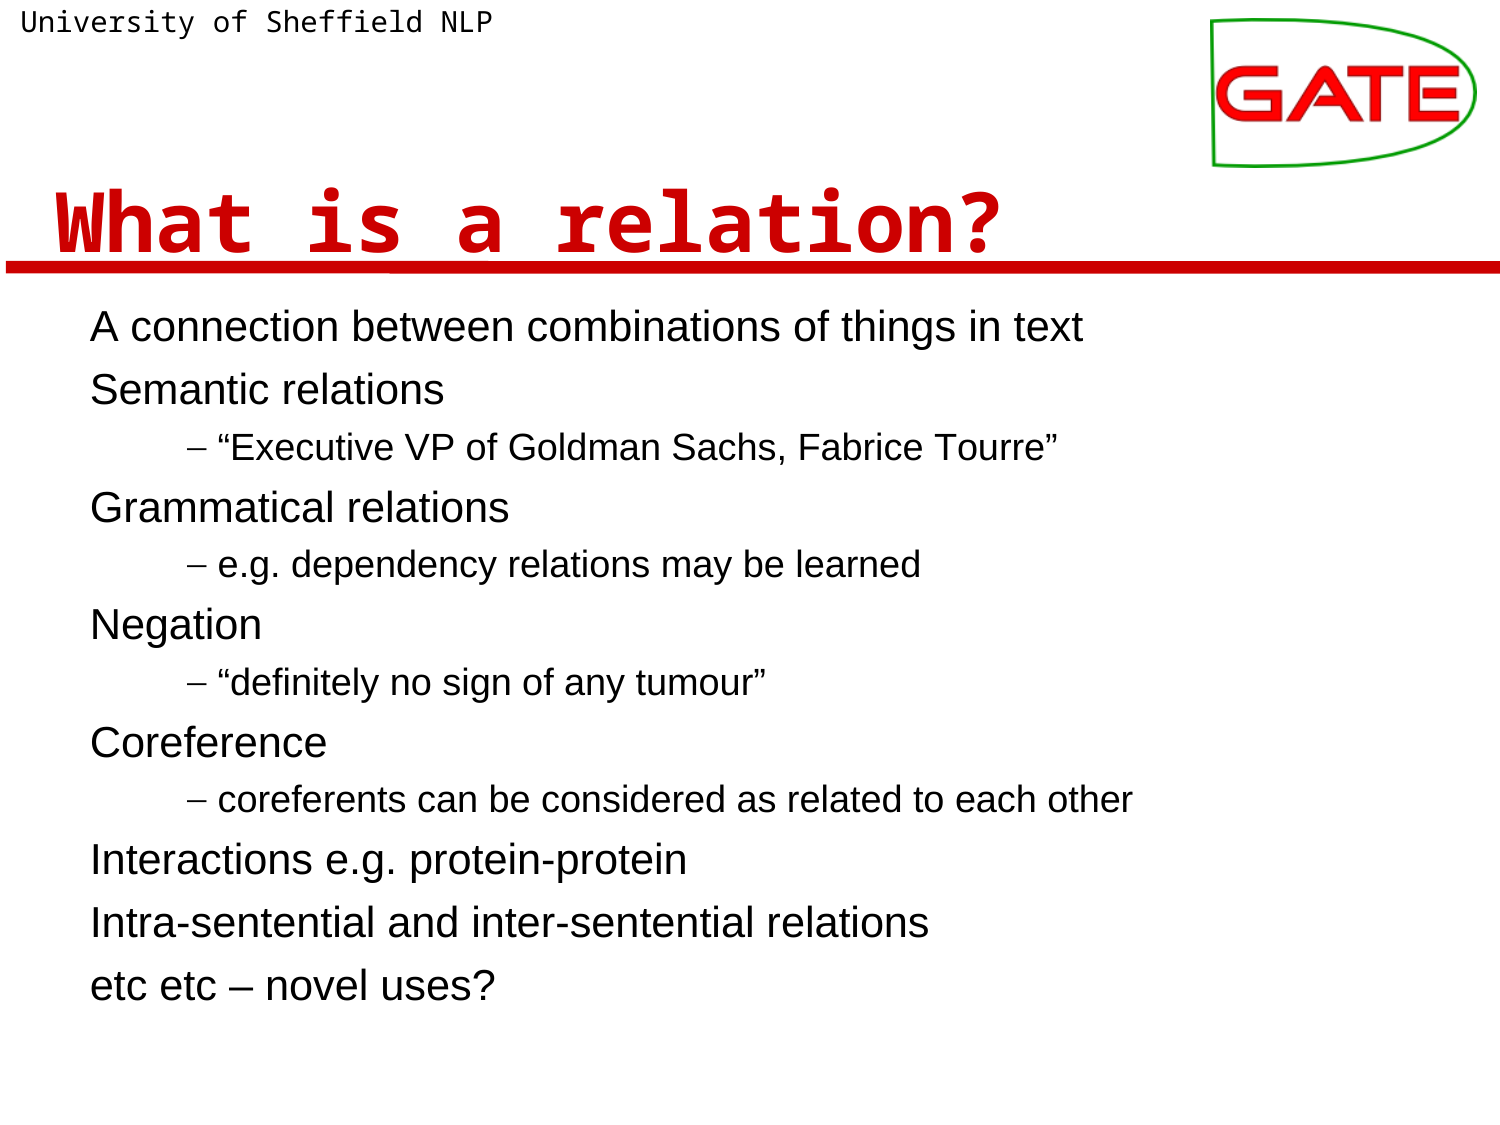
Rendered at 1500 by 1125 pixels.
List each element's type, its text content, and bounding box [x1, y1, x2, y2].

list A connection between combinations of things in text Semantic relations “Executive VP of Goldman Sachs, Fabrice Tourre” Grammatical relations e.g. dependency relations may be learned Negation “definitely no sign of any tumour” Coreference coreferents can be considered as related to each other Interactions e.g. protein-protein Intra-sentential and inter-sentential relations etc etc – novel uses? [75, 290, 1425, 1020]
title What is a relation? [41, 30, 1391, 277]
picture [1210, 18, 1477, 168]
